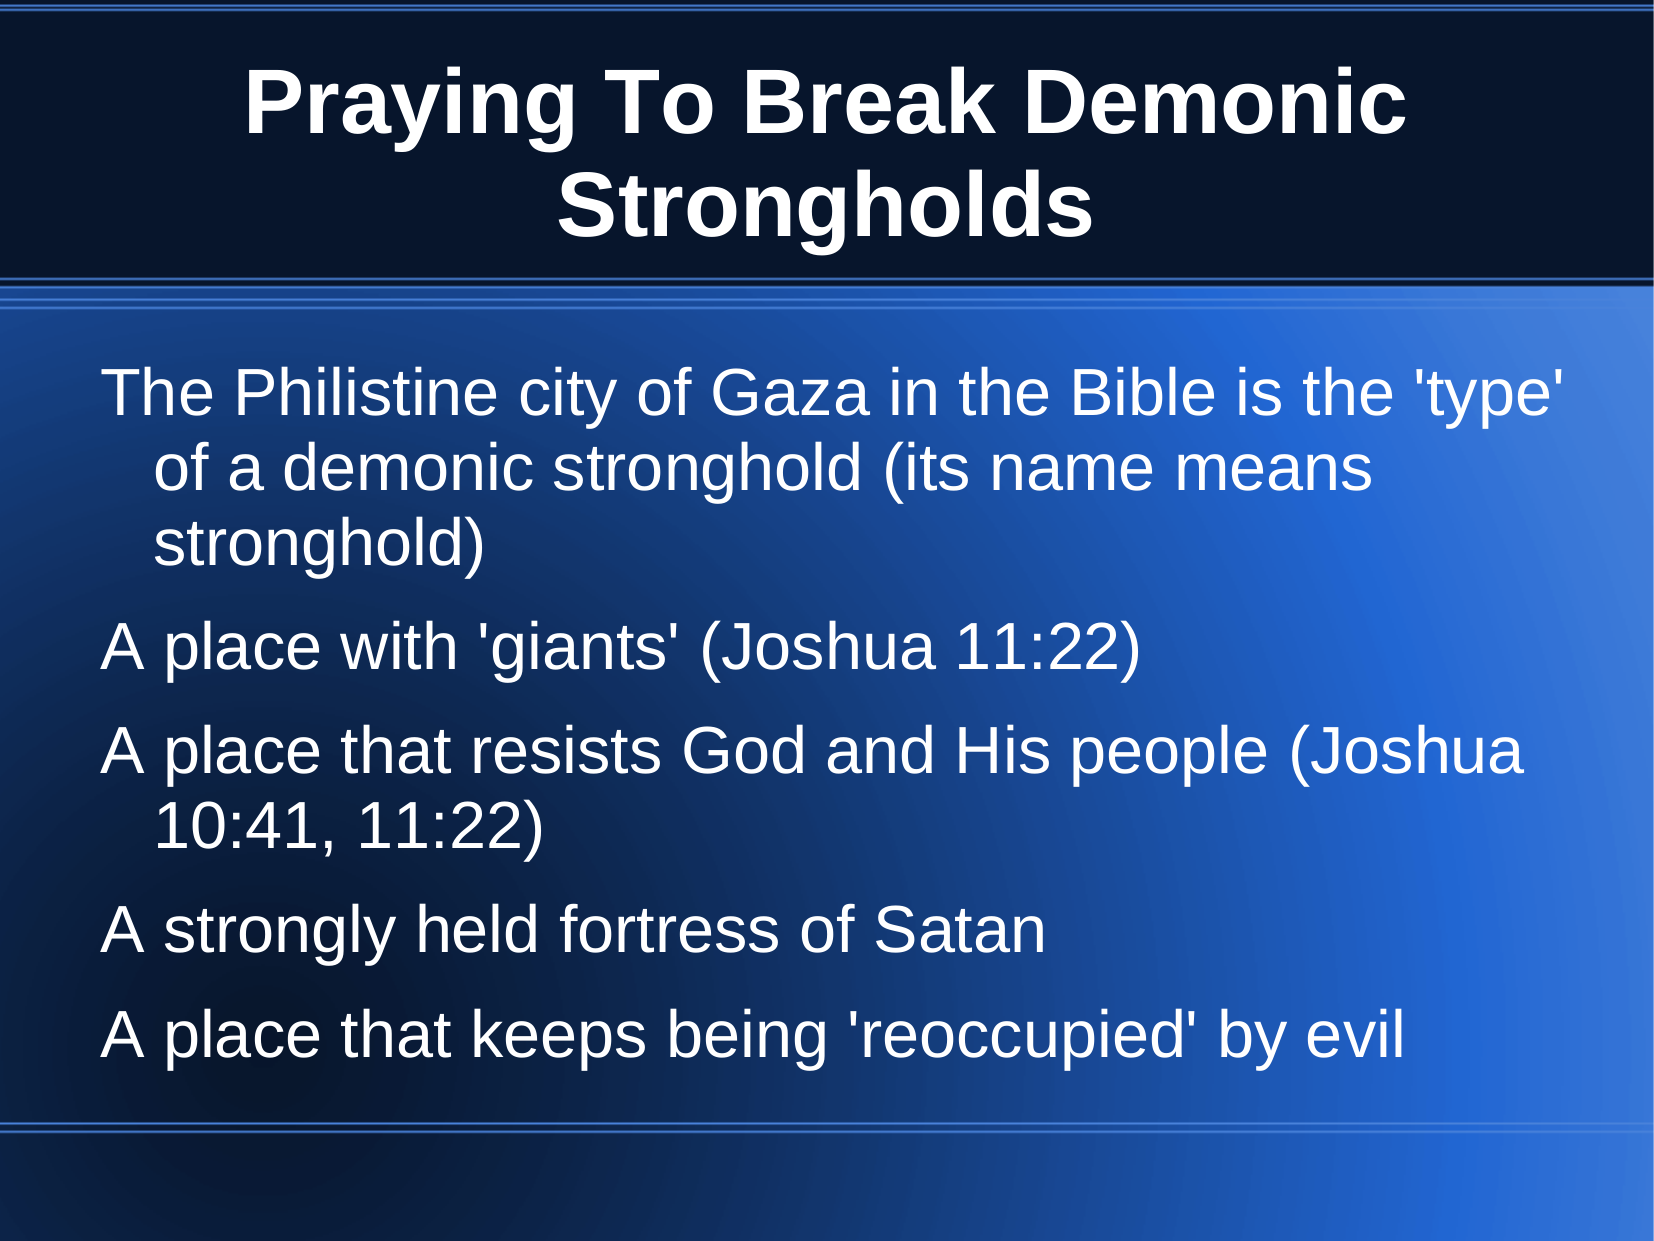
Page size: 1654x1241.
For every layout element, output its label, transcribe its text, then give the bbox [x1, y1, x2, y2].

picture [0, 0, 1654, 1241]
list The Philistine city of Gaza in the Bible is the 'type' of a demonic stronghold (its name means stronghold) A place with 'giants' (Joshua 11:22) A place that resists God and His people (Joshua 10:41, 11:22) A strongly held fortress of Satan A place that keeps being 'reoccupied' by evil [82, 355, 1571, 1072]
title Praying To Break Demonic Strongholds [82, 50, 1571, 256]
